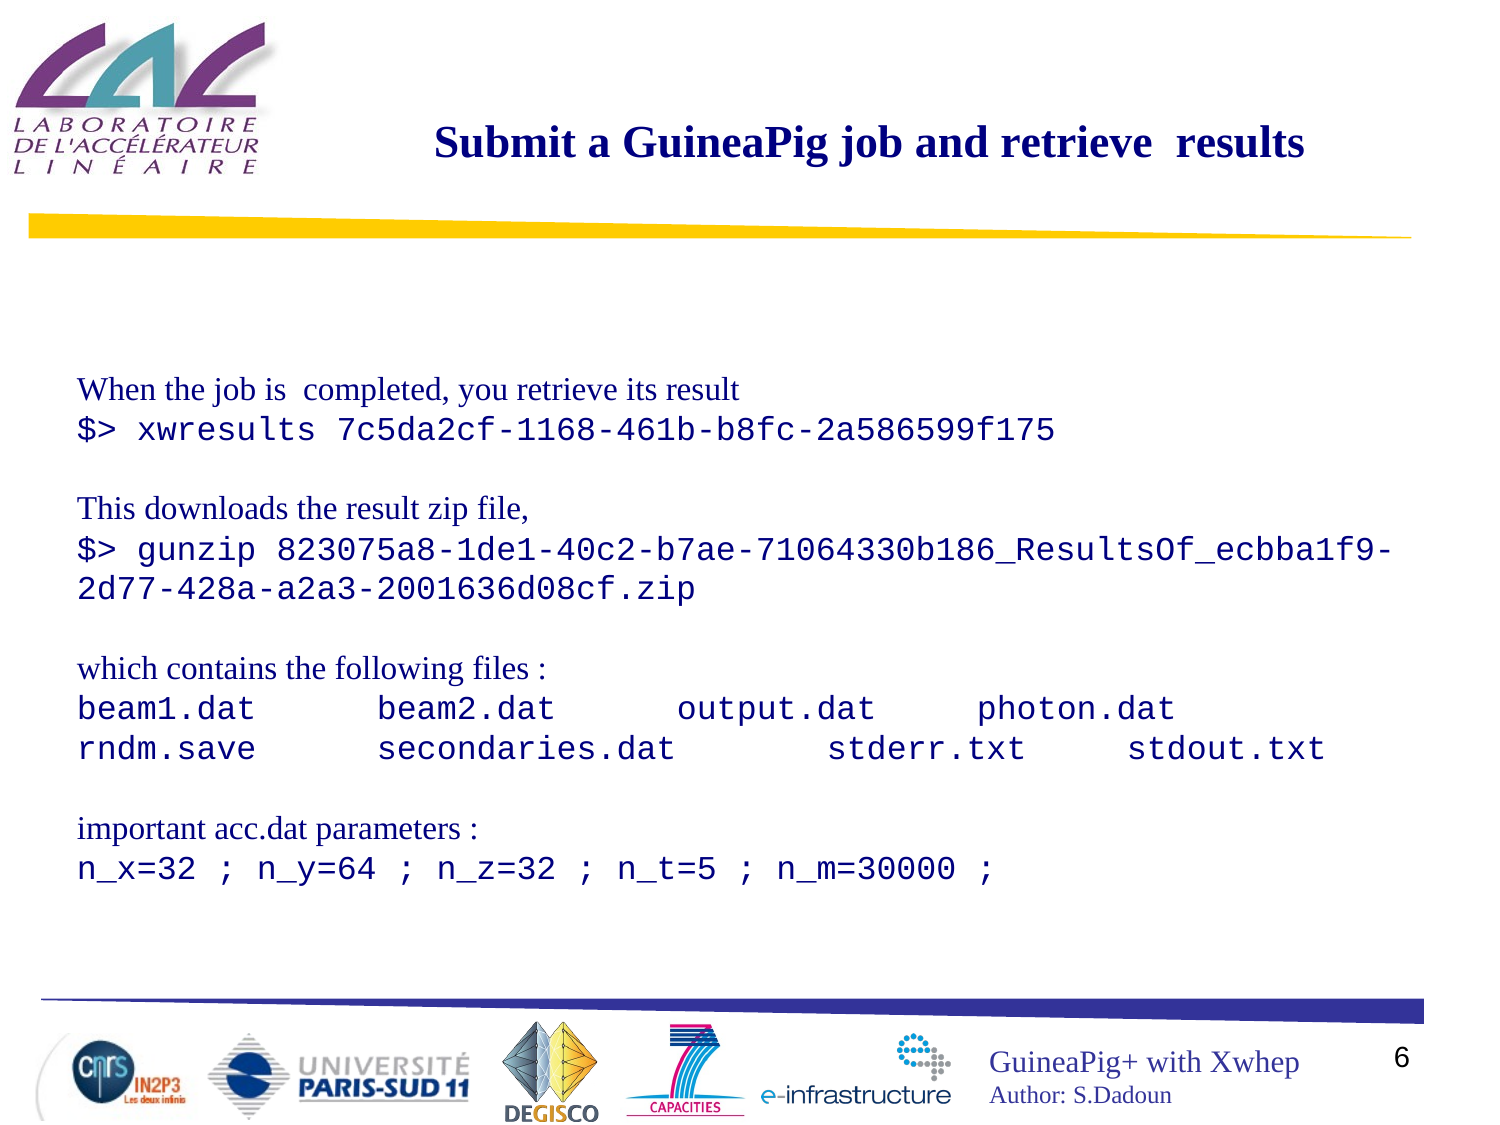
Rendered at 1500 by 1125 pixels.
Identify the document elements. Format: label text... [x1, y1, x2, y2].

picture [620, 1017, 750, 1124]
subtitle When the job is completed, you retrieve its result $> xwresults 7c5da2cf-1168-461b-b8fc-2a586599f175 This downloads the result zip file, $> gunzip 823075a8-1de1-40c2-b7ae-71064330b186_ResultsOf_ecbba1f9-2d77-428a-a2a3-2001636d08cf.zip which contains the following files : beam1.dat beam2.dat output.dat photon.dat rndm.save secondaries.dat stderr.txt stdout.txt important acc.dat parameters : n_x=32 ; n_y=64 ; n_z=32 ; n_t=5 ; n_m=30000 ; [76, 255, 1427, 998]
picture [25, 1033, 475, 1121]
picture [902, 1038, 925, 1049]
picture [490, 1018, 609, 1122]
picture [7, 16, 283, 178]
picture [761, 1033, 951, 1104]
title Submit a GuineaPig job and retrieve results [260, 56, 1479, 221]
